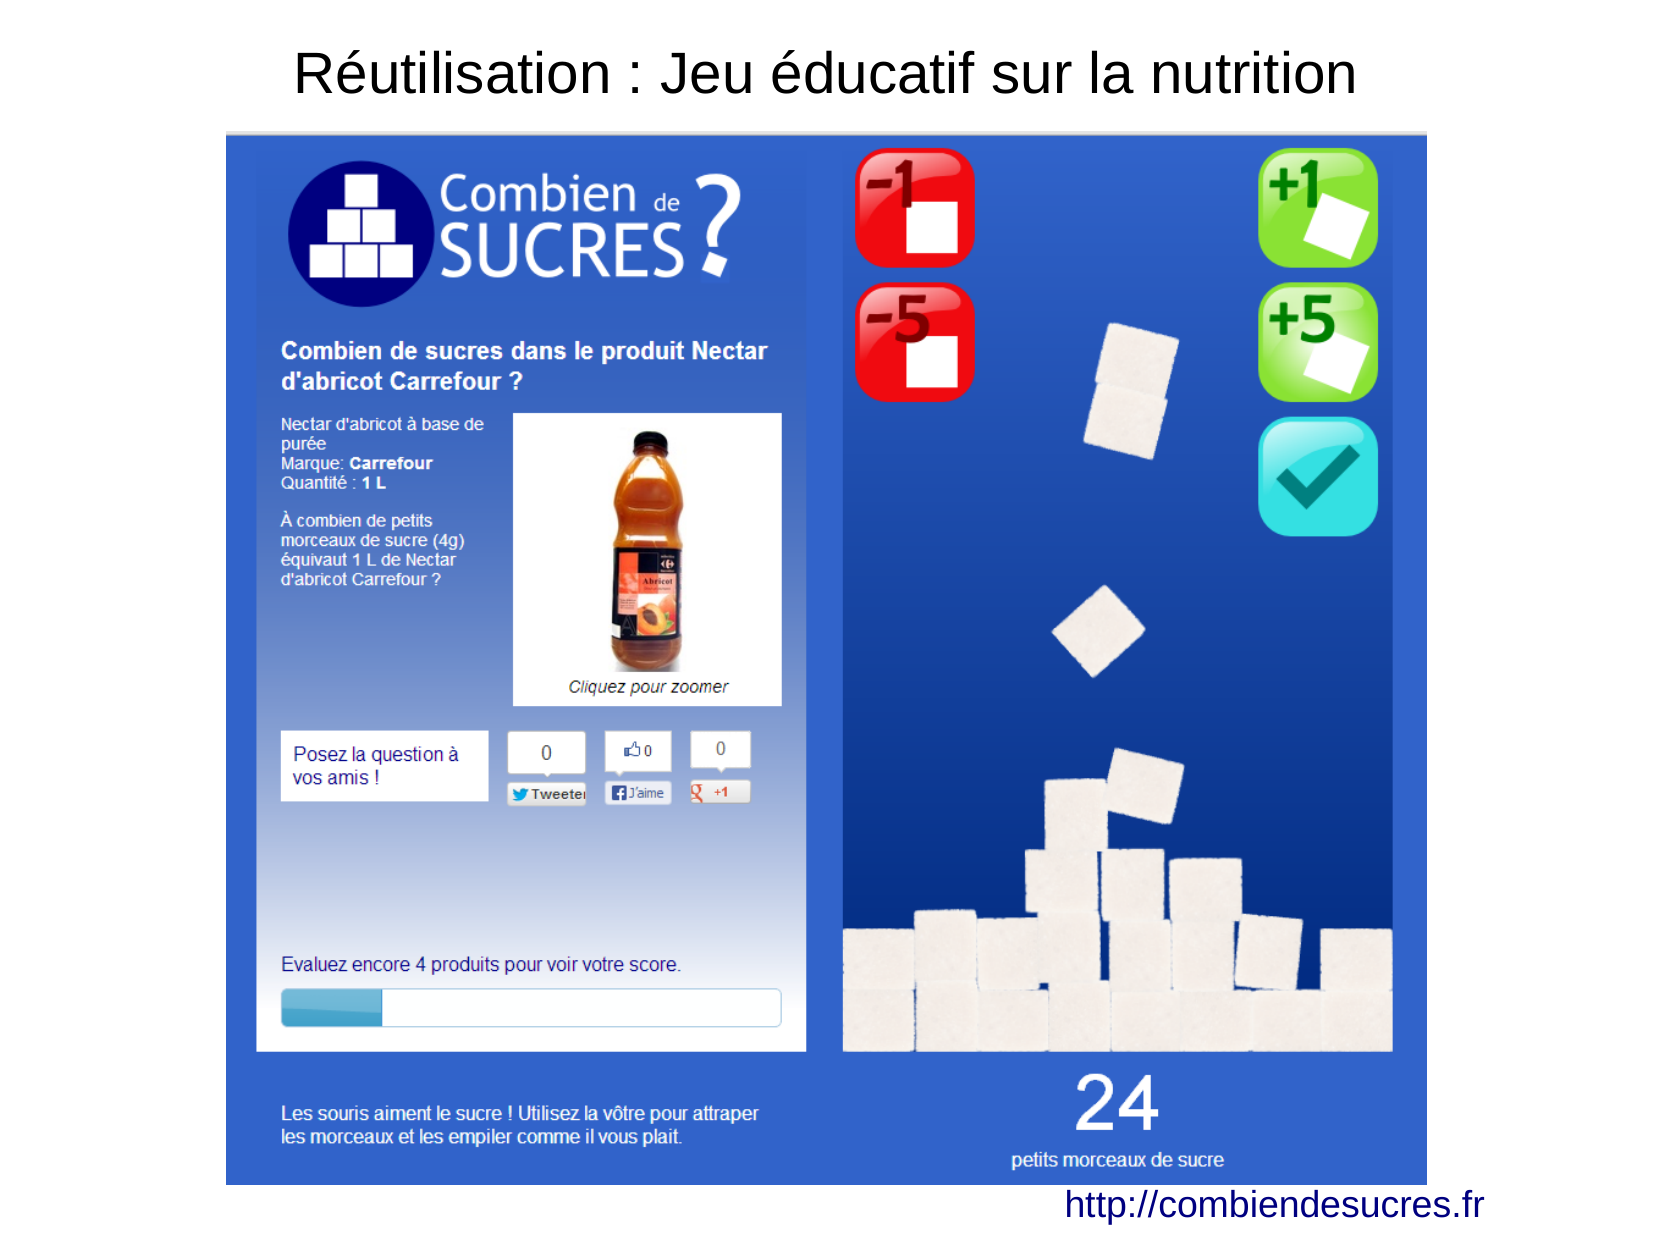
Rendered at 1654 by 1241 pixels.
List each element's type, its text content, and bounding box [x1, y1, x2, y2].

picture [226, 131, 1427, 1186]
text_box http://combiendesucres.fr [1049, 1176, 1501, 1241]
text_box Réutilisation : Jeu éducatif sur la nutrition [234, 33, 1420, 121]
